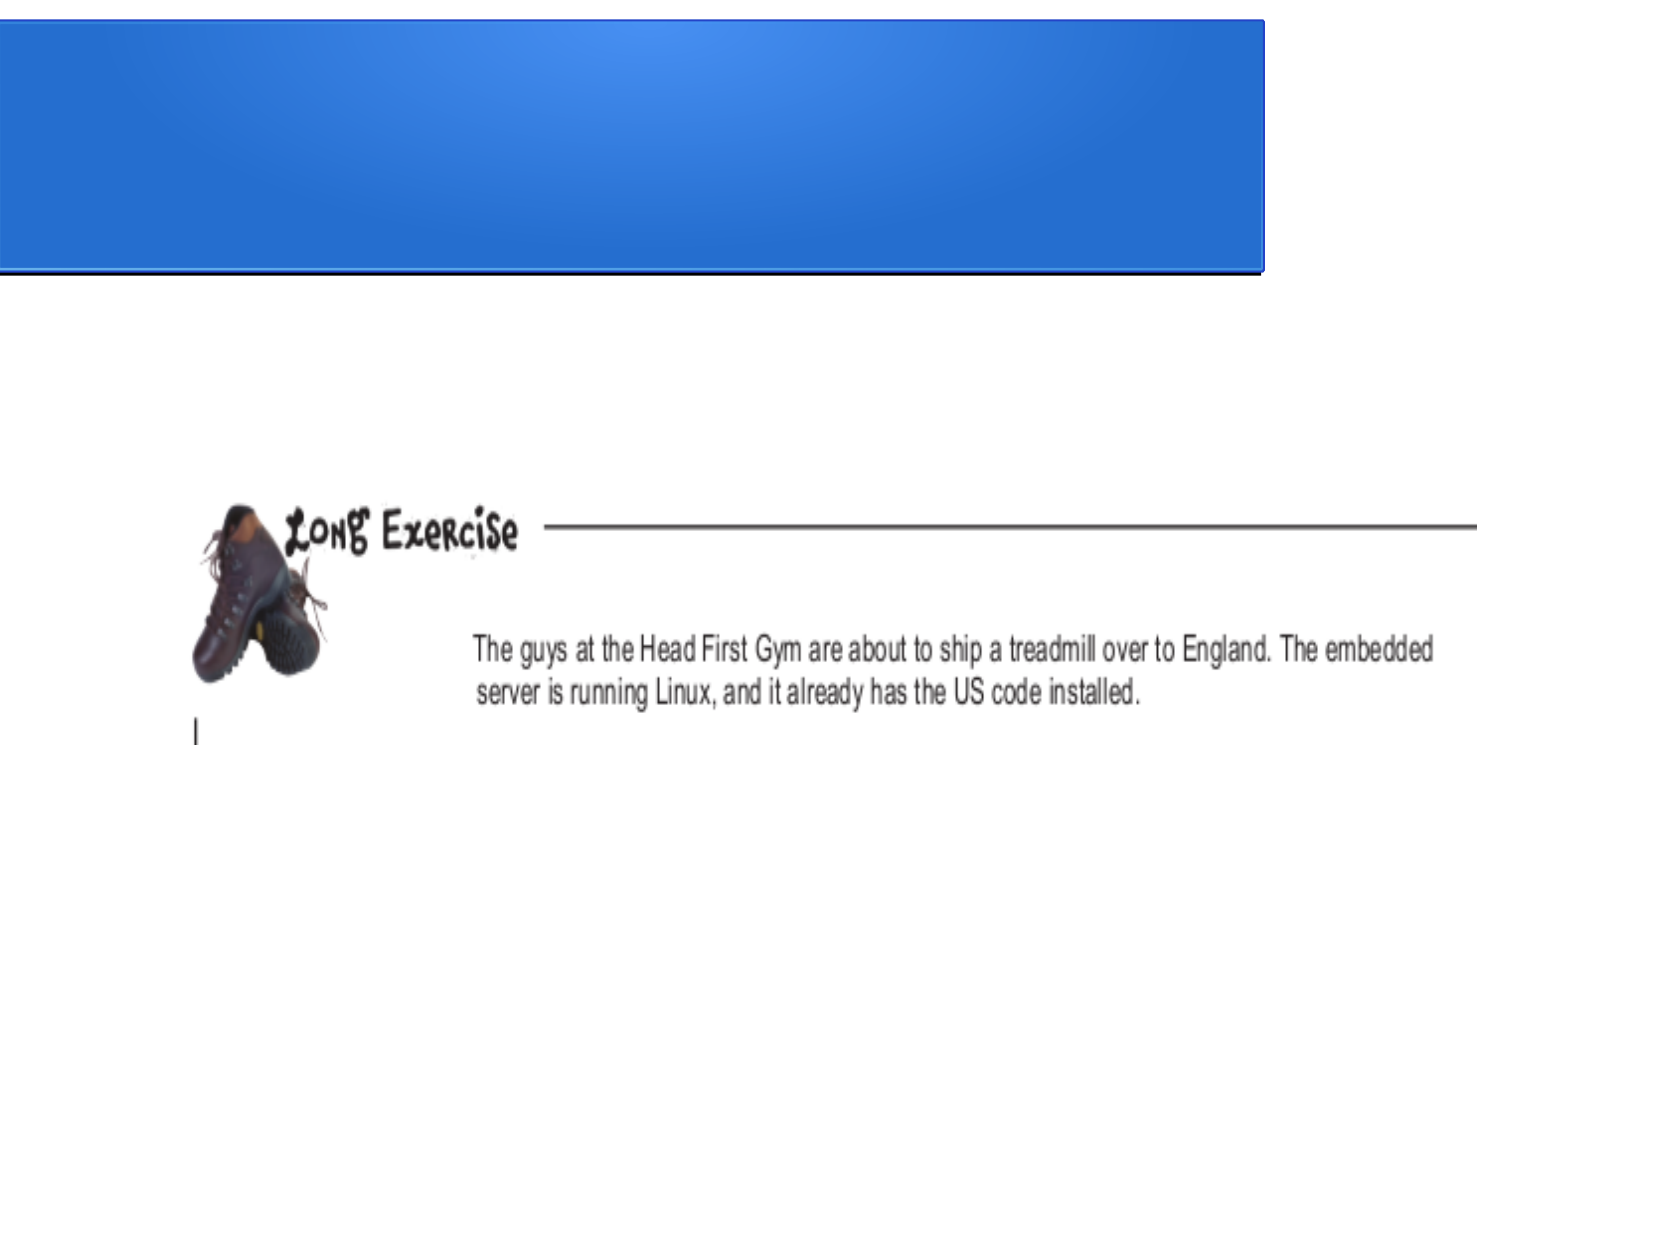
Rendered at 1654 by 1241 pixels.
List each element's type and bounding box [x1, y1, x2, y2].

picture [177, 472, 1477, 745]
